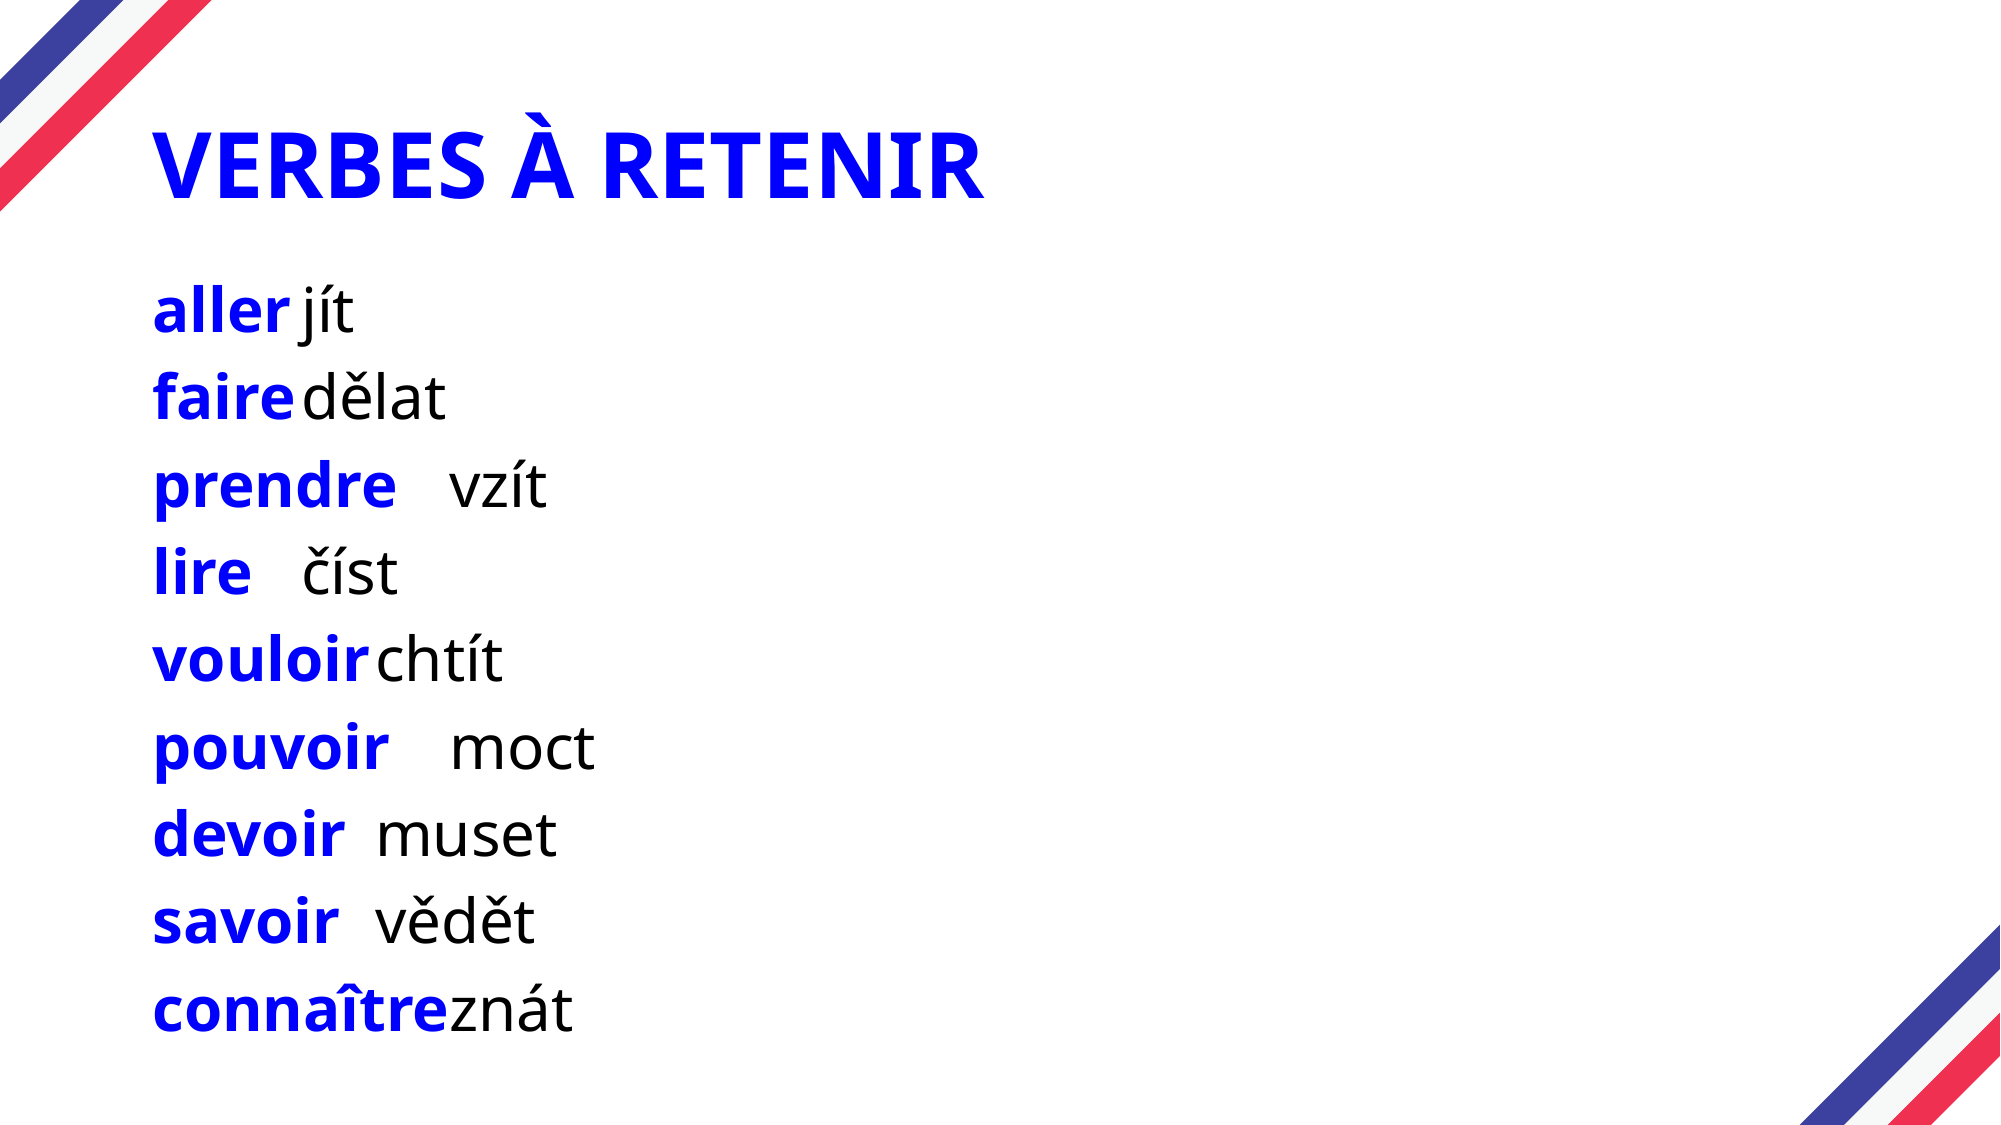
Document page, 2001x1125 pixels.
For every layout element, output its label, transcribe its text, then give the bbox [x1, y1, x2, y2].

title VERBES À RETENIR [137, 59, 1863, 271]
list aller jít faire dělat prendre vzít lire číst vouloir chtít pouvoir moct devoir muset savoir vědět connaître znát [137, 271, 1863, 1066]
text_box [1799, 924, 2000, 1125]
text_box [0, 0, 212, 212]
